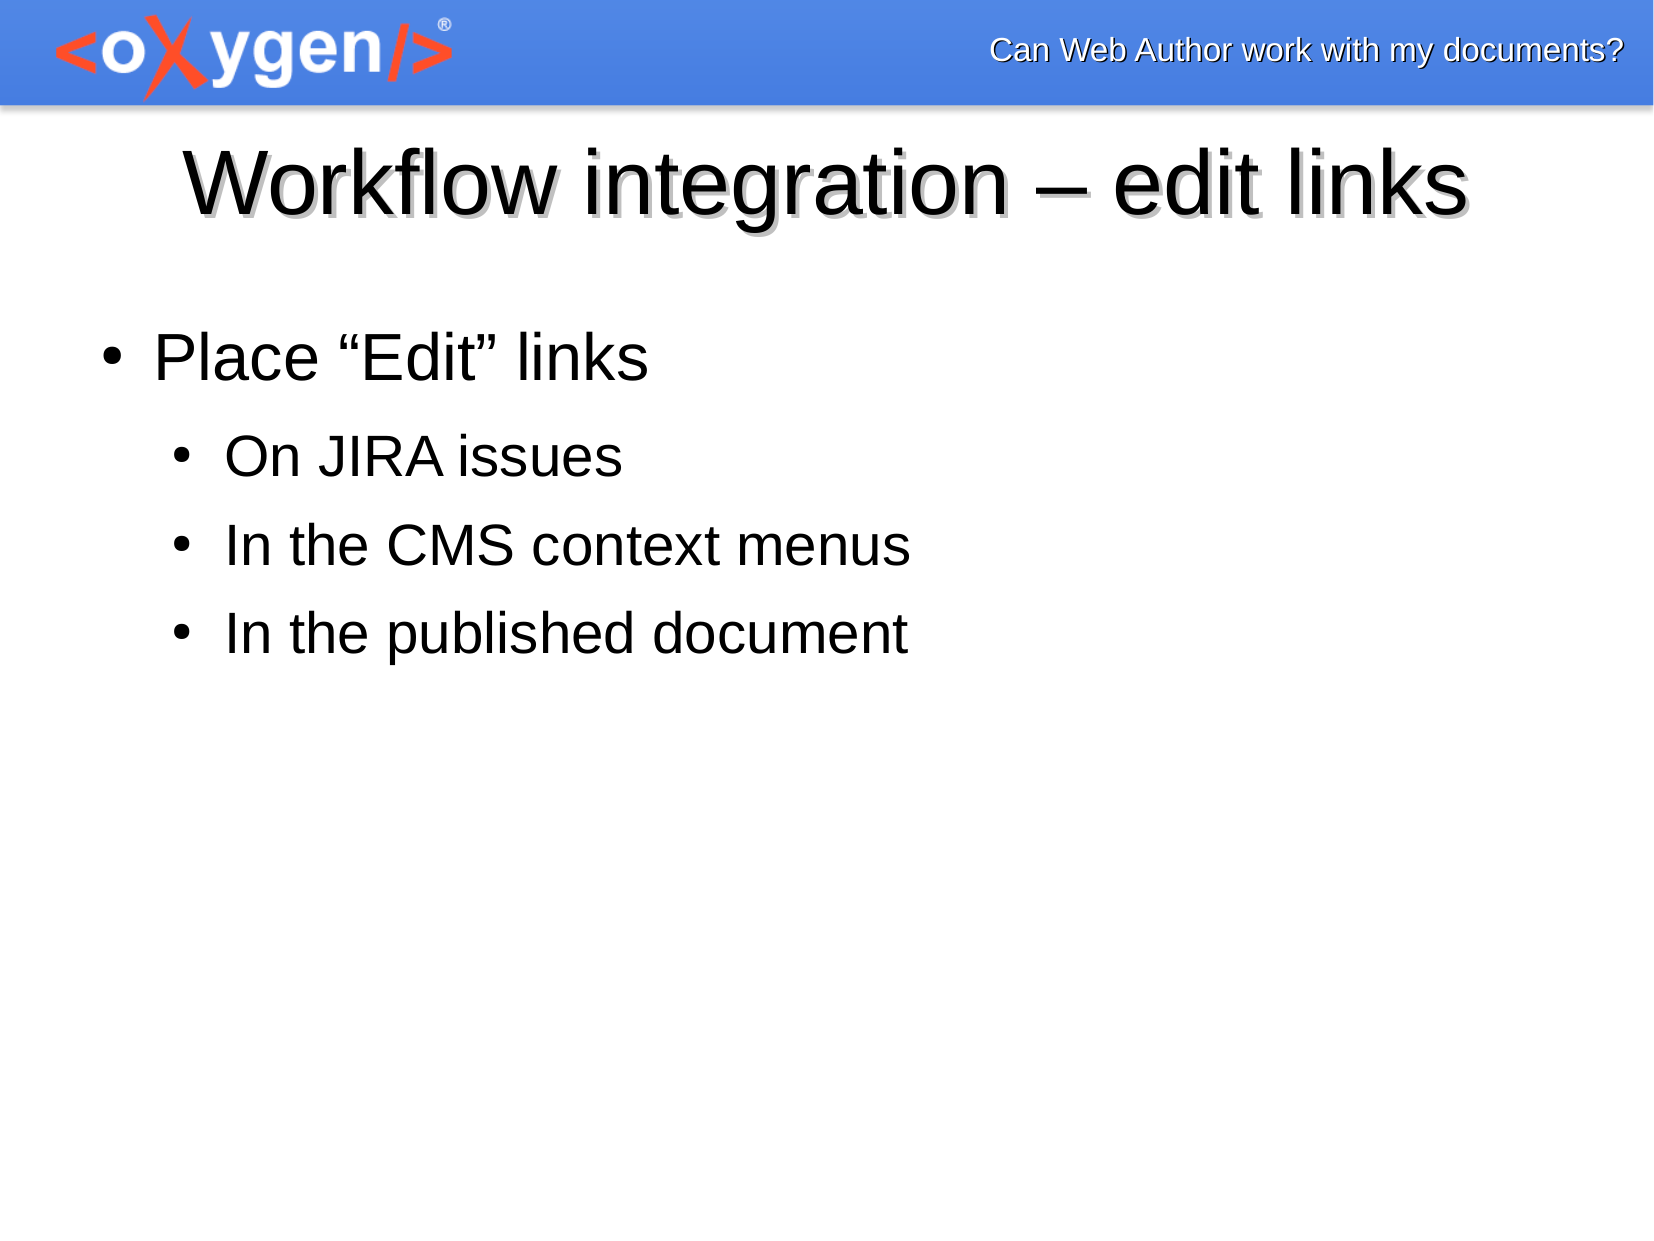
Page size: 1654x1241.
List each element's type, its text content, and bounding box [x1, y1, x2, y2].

title Workflow integration – edit links [82, 78, 1571, 287]
picture [0, 0, 1654, 119]
list Place “Edit” links On JIRA issues In the CMS context menus In the published document [82, 319, 1571, 1152]
